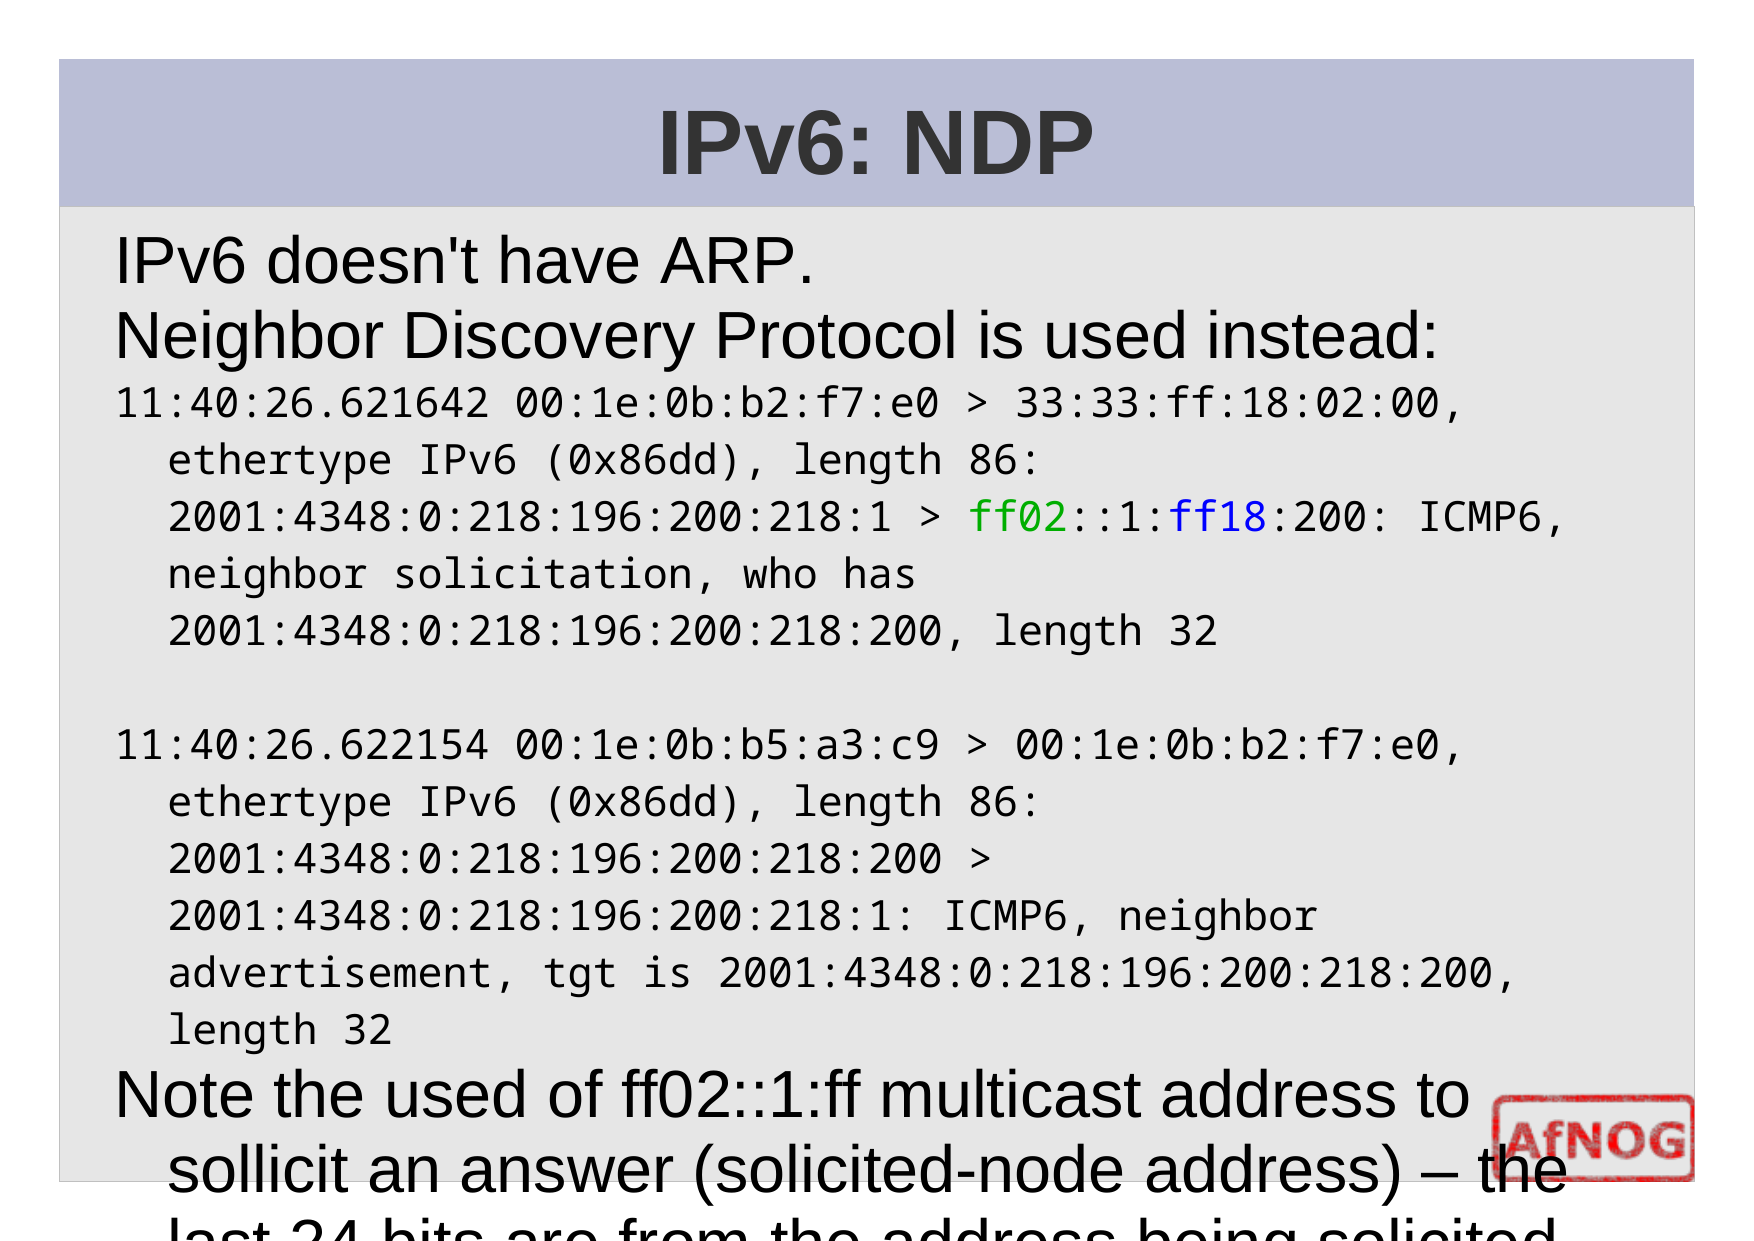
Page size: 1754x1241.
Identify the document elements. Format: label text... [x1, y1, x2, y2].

picture [1505, 1170, 1522, 1182]
picture [1528, 1170, 1536, 1182]
list IPv6 doesn't have ARP. Neighbor Discovery Protocol is used instead: 11:40:26.621642 00:1e:0b:b2:f7:e0 > 33:33:ff:18:02:00, ethertype IPv6 (0x86dd), length 86: 2001:4348:0:218:196:200:218:1 > ff02::1:ff18:200: ICMP6, neighbor solicitation, who has 2001:4348:0:218:196:200:218:200, length 32 11:40:26.622154 00:1e:0b:b5:a3:c9 > 00:1e:0b:b2:f7:e0, ethertype IPv6 (0x86dd), length 86: 2001:4348:0:218:196:200:218:200 > 2001:4348:0:218:196:200:218:1: ICMP6, neighbor advertisement, tgt is 2001:4348:0:218:196:200:218:200, length 32 Note the used of ff02::1:ff multicast address to sollicit an answer (solicited-node address) – the last 24 bits are from the address being solicited. [96, 223, 1654, 1170]
title IPv6: NDP [59, 48, 1695, 237]
picture [1541, 1092, 1695, 1182]
picture [1490, 1170, 1500, 1182]
